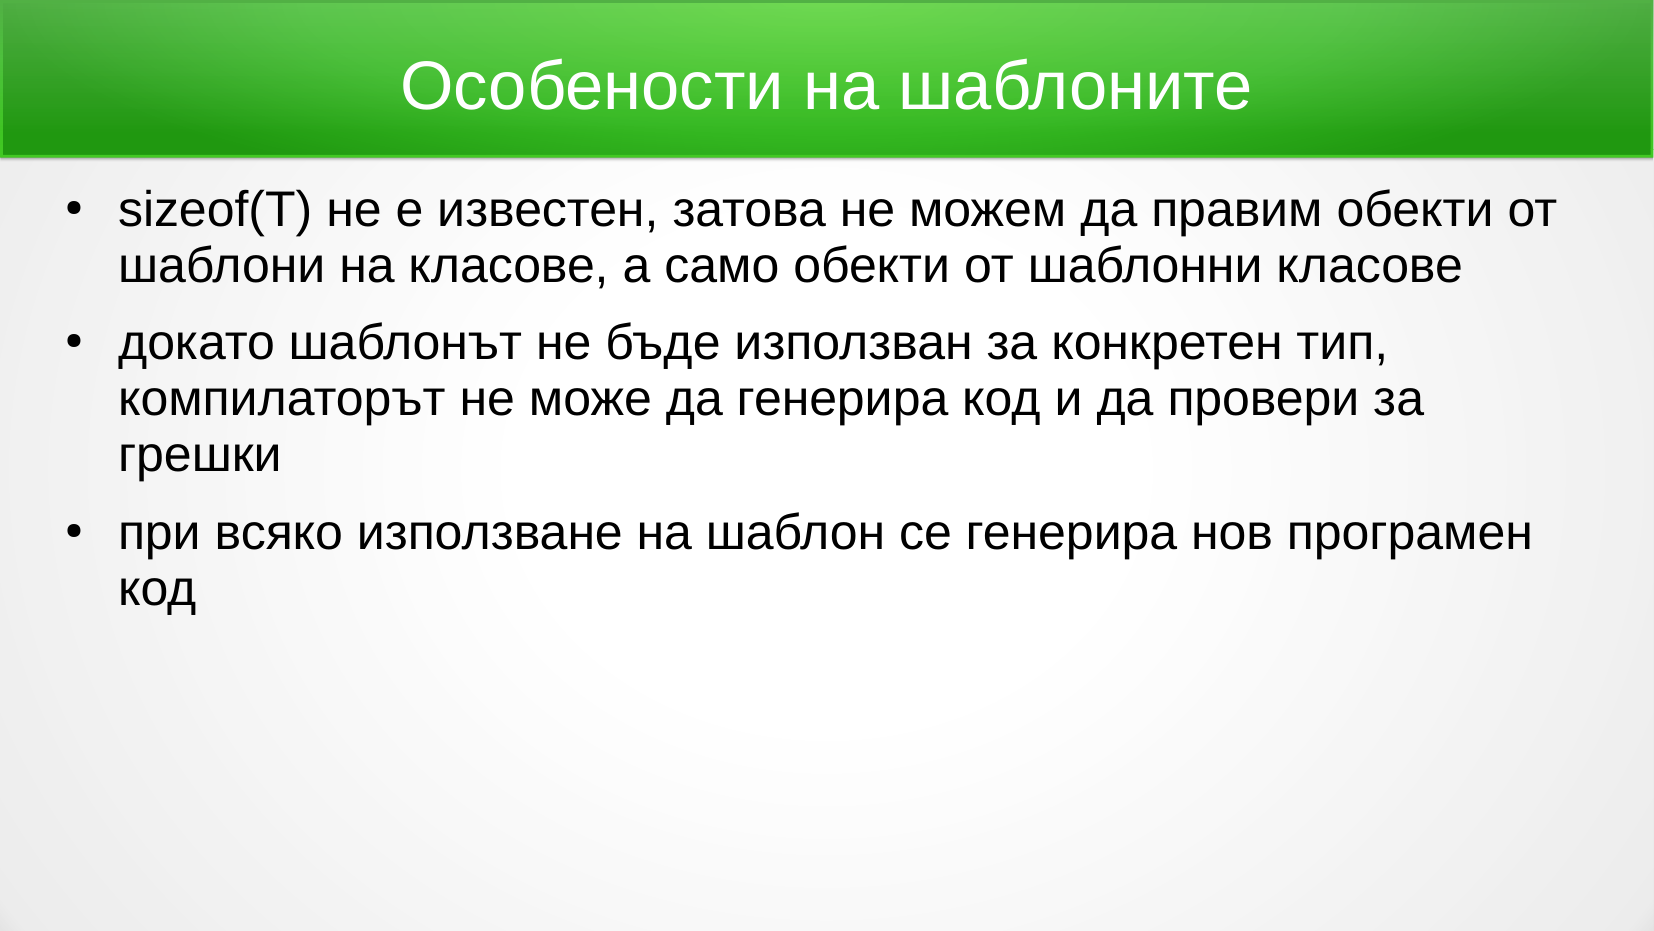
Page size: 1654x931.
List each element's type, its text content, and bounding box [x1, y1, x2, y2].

list sizeof(T) не е известен, затова не можем да правим обекти от шаблони на класове, а само обекти от шаблонни класове докато шаблонът не бъде използван за конкретен тип, компилаторът не може да генерира код и да провери за грешки при всяко използване на шаблон се генерира нов програмен код [47, 181, 1595, 898]
title Особености на шаблоните [82, 37, 1571, 135]
